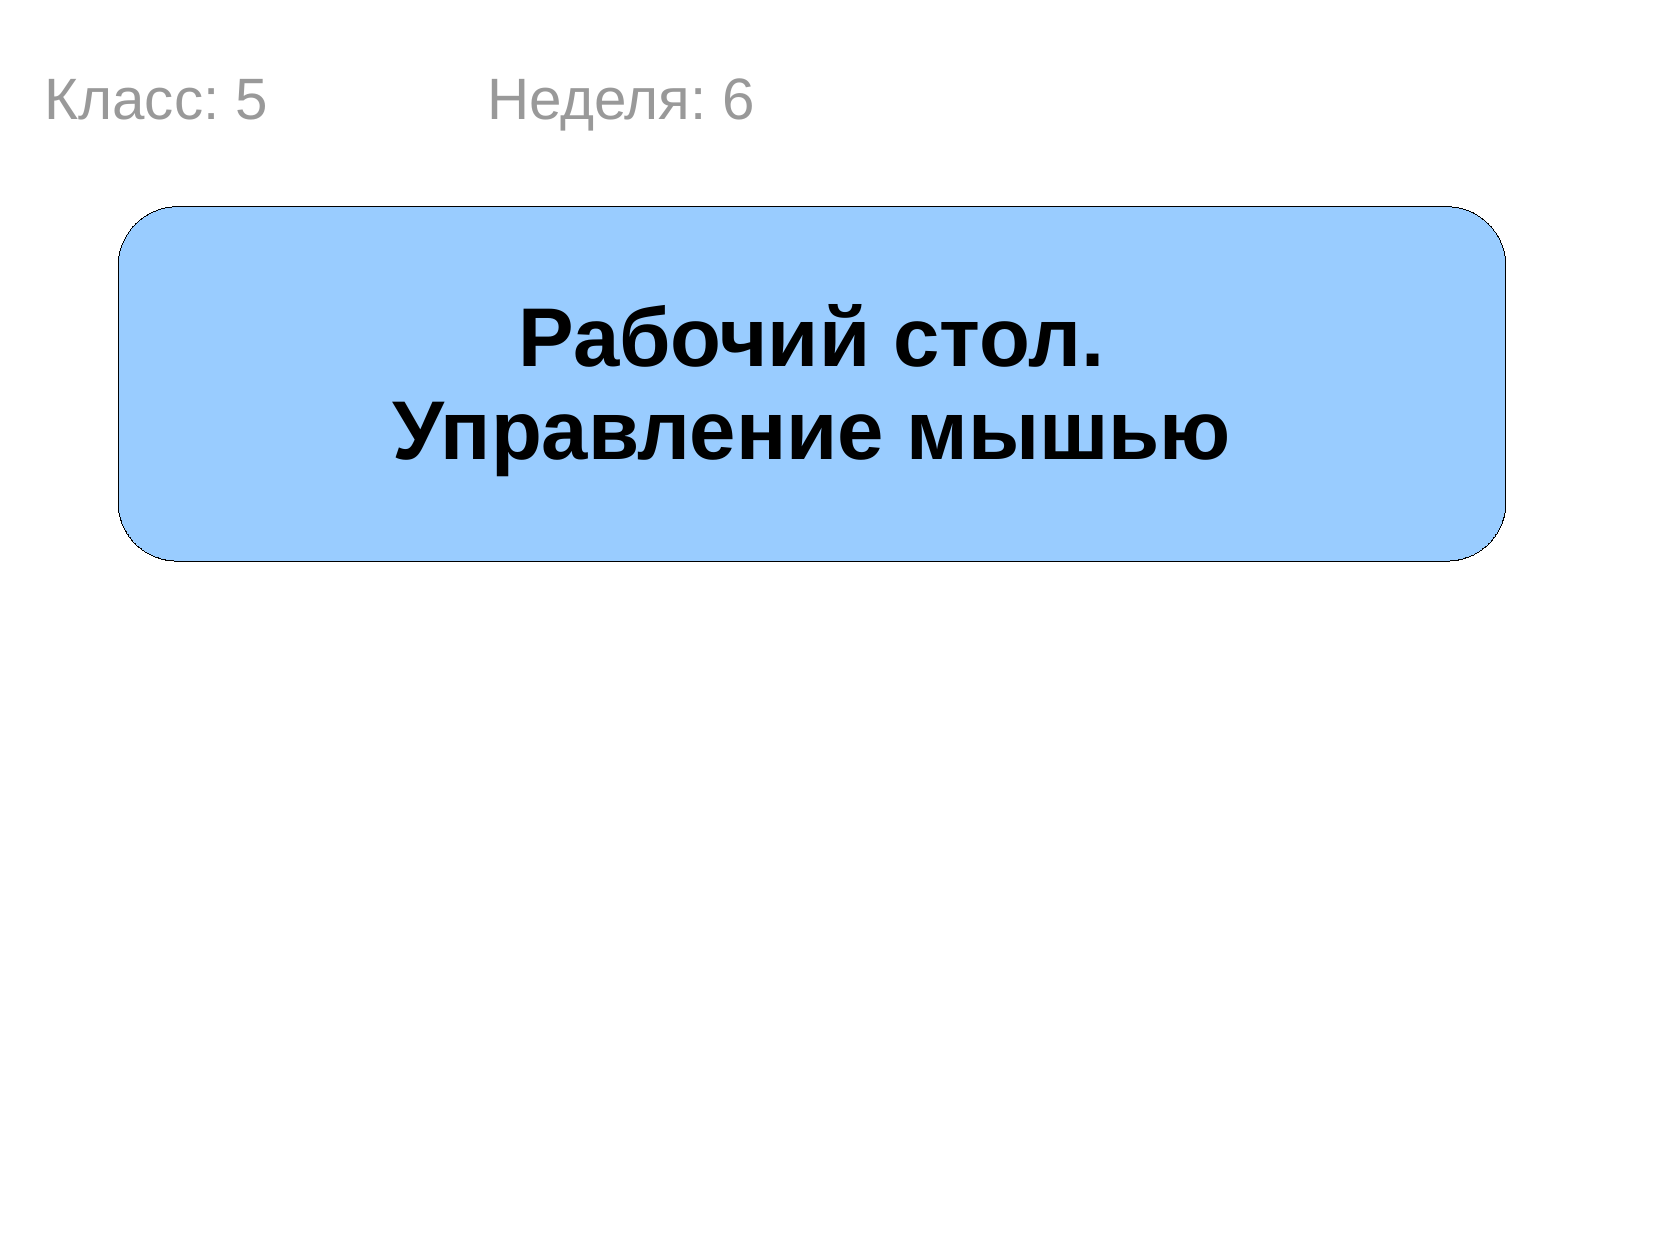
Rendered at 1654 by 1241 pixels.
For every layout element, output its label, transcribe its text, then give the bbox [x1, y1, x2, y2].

text_box Класс: 5 Неделя: 6 [29, 59, 975, 139]
text_box Рабочий стол. Управление мышью [118, 206, 1506, 562]
